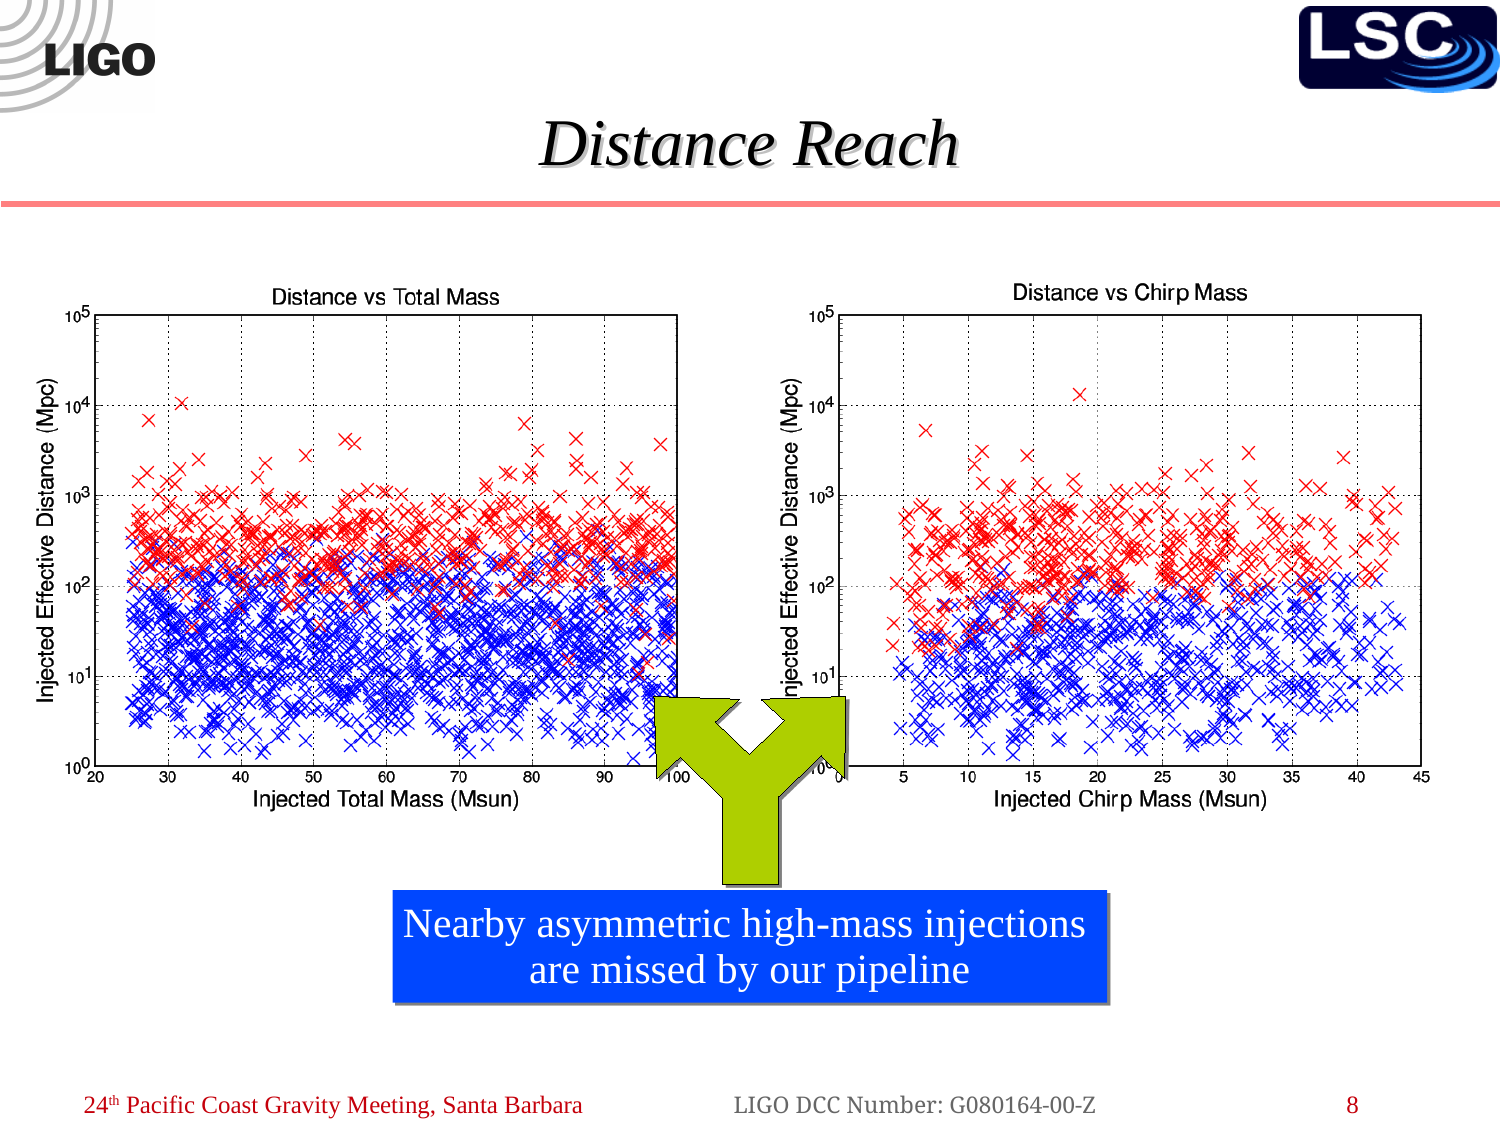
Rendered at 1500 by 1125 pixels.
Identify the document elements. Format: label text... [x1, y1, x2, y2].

title Distance Reach [156, 94, 1344, 192]
picture [1299, 6, 1500, 93]
text_box Nearby asymmetric high-mass injections are missed by our pipeline [392, 890, 1108, 1003]
text_box [653, 696, 846, 885]
picture [1, 258, 1496, 822]
